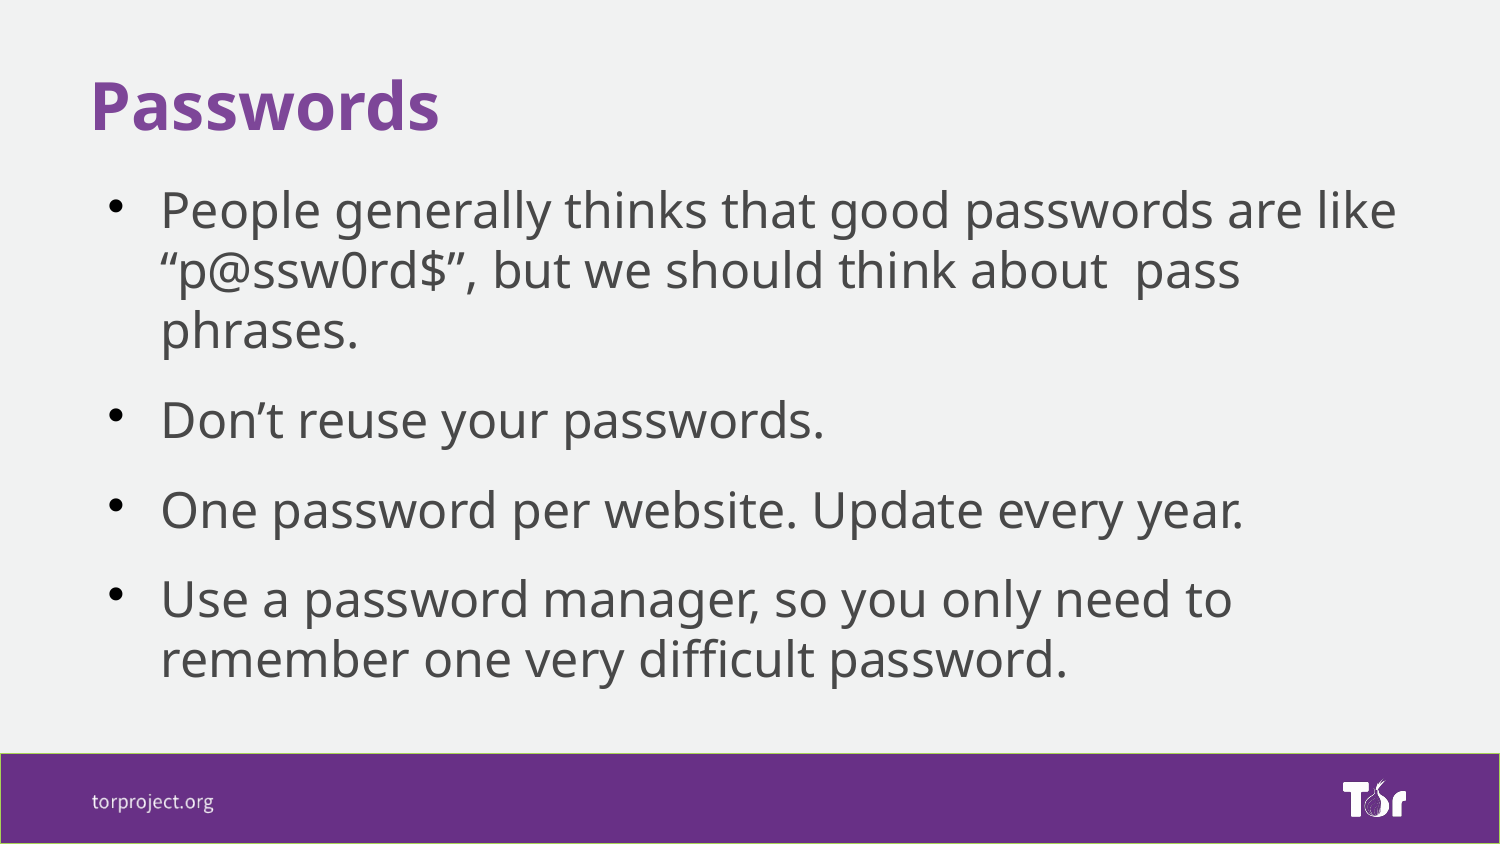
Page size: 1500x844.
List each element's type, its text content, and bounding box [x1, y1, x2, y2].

picture [75, 780, 604, 821]
text_box People generally thinks that good passwords are like “p@ssw0rd$”, but we should think about pass phrases. Don’t reuse your passwords. One password per website. Update every year. Use a password manager, so you only need to remember one very difficult password. [74, 171, 1425, 729]
text_box Passwords [74, 33, 1425, 171]
picture [1343, 778, 1406, 817]
